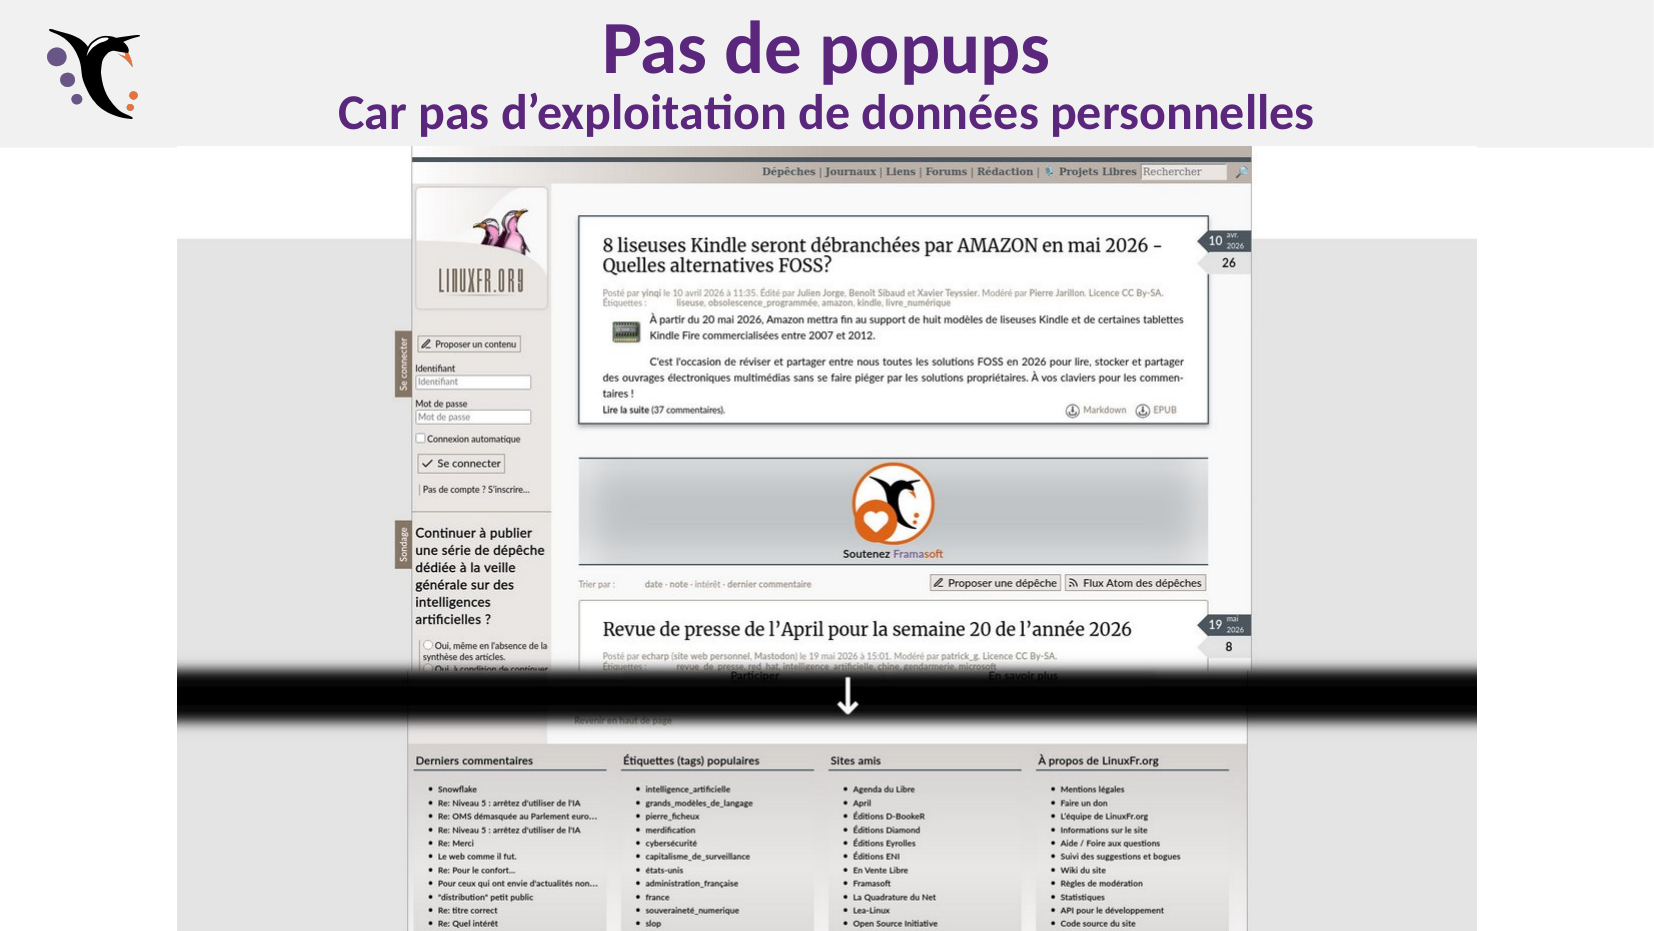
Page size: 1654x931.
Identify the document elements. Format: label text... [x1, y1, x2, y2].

picture [47, 29, 82, 119]
picture [177, 146, 1477, 931]
title Pas de popups Car pas d’exploitation de données personnelles [82, 1, 1571, 157]
